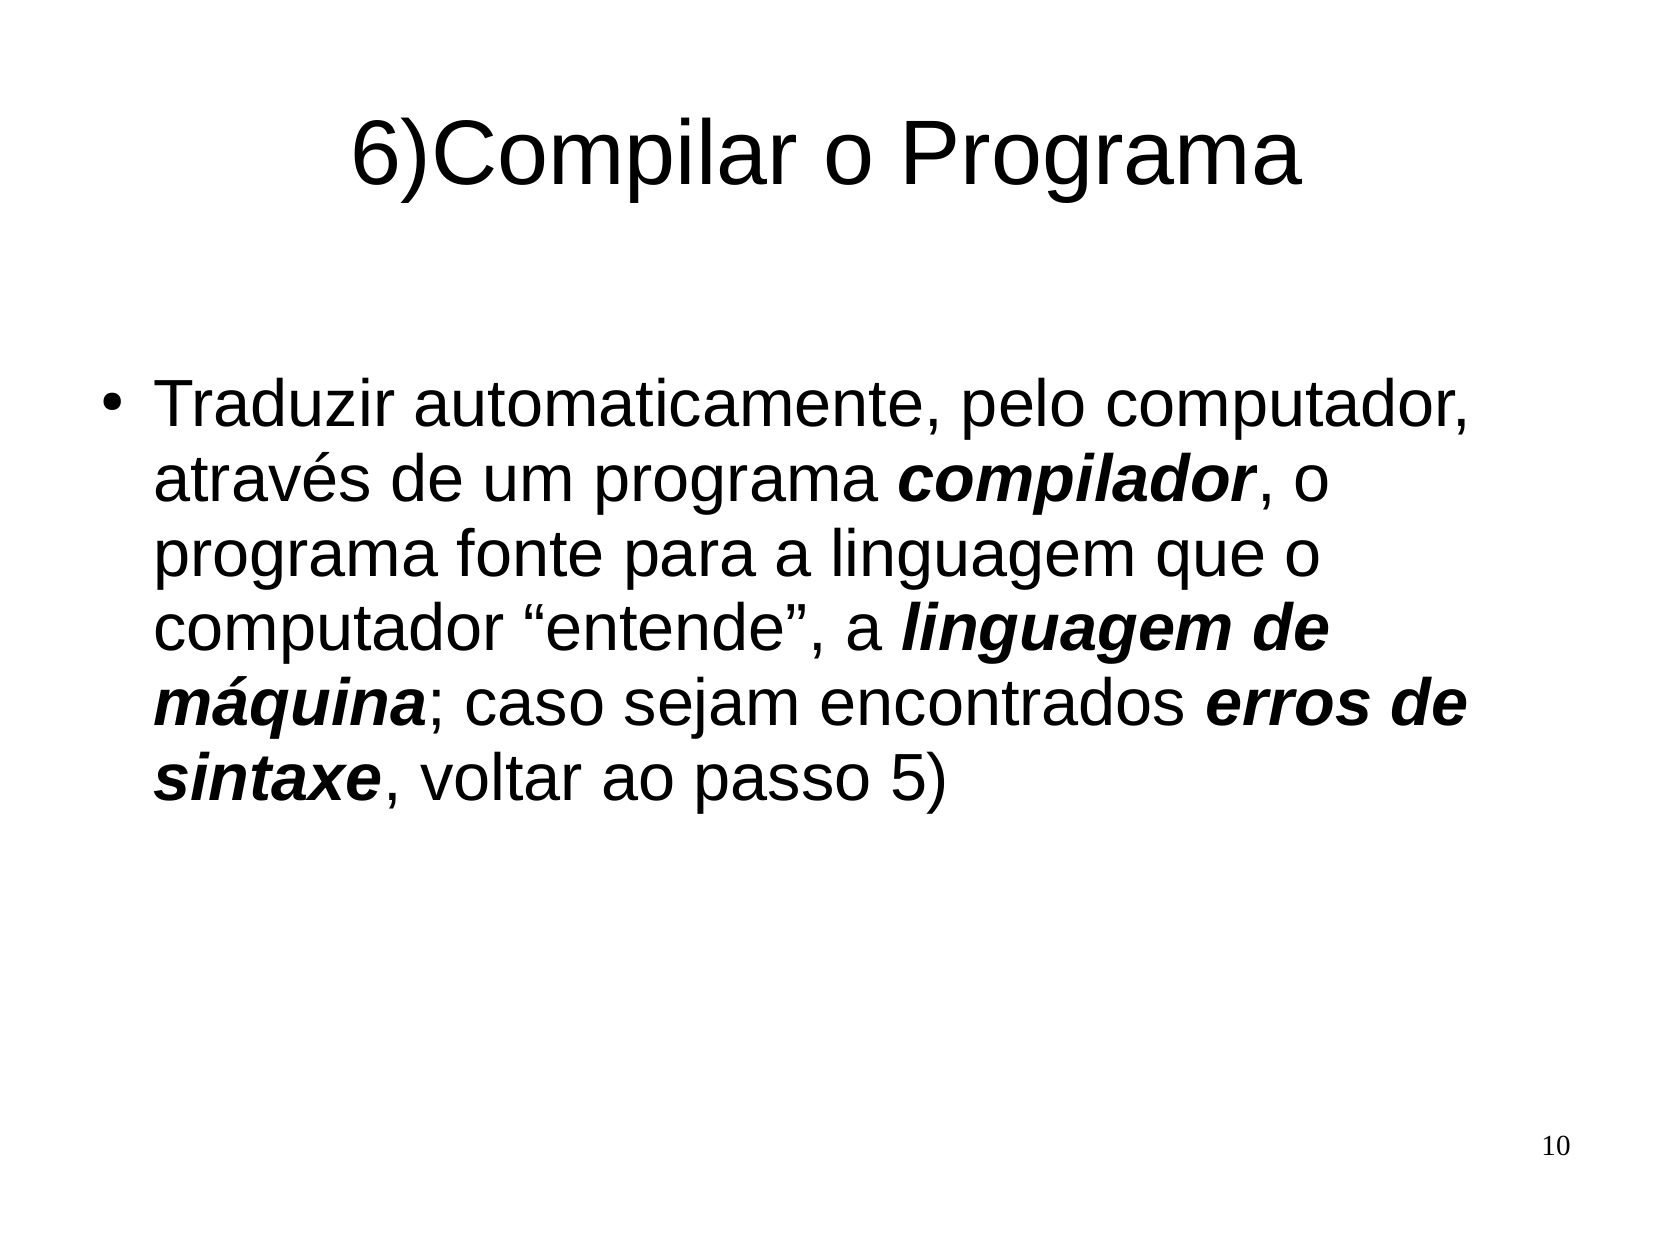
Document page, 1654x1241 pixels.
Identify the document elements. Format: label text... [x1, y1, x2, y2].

title 6)Compilar o Programa [82, 49, 1571, 257]
list Traduzir automaticamente, pelo computador, através de um programa compilador, o programa fonte para a linguagem que o computador “entende”, a linguagem de máquina; caso sejam encontrados erros de sintaxe, voltar ao passo 5) [82, 366, 1571, 1010]
